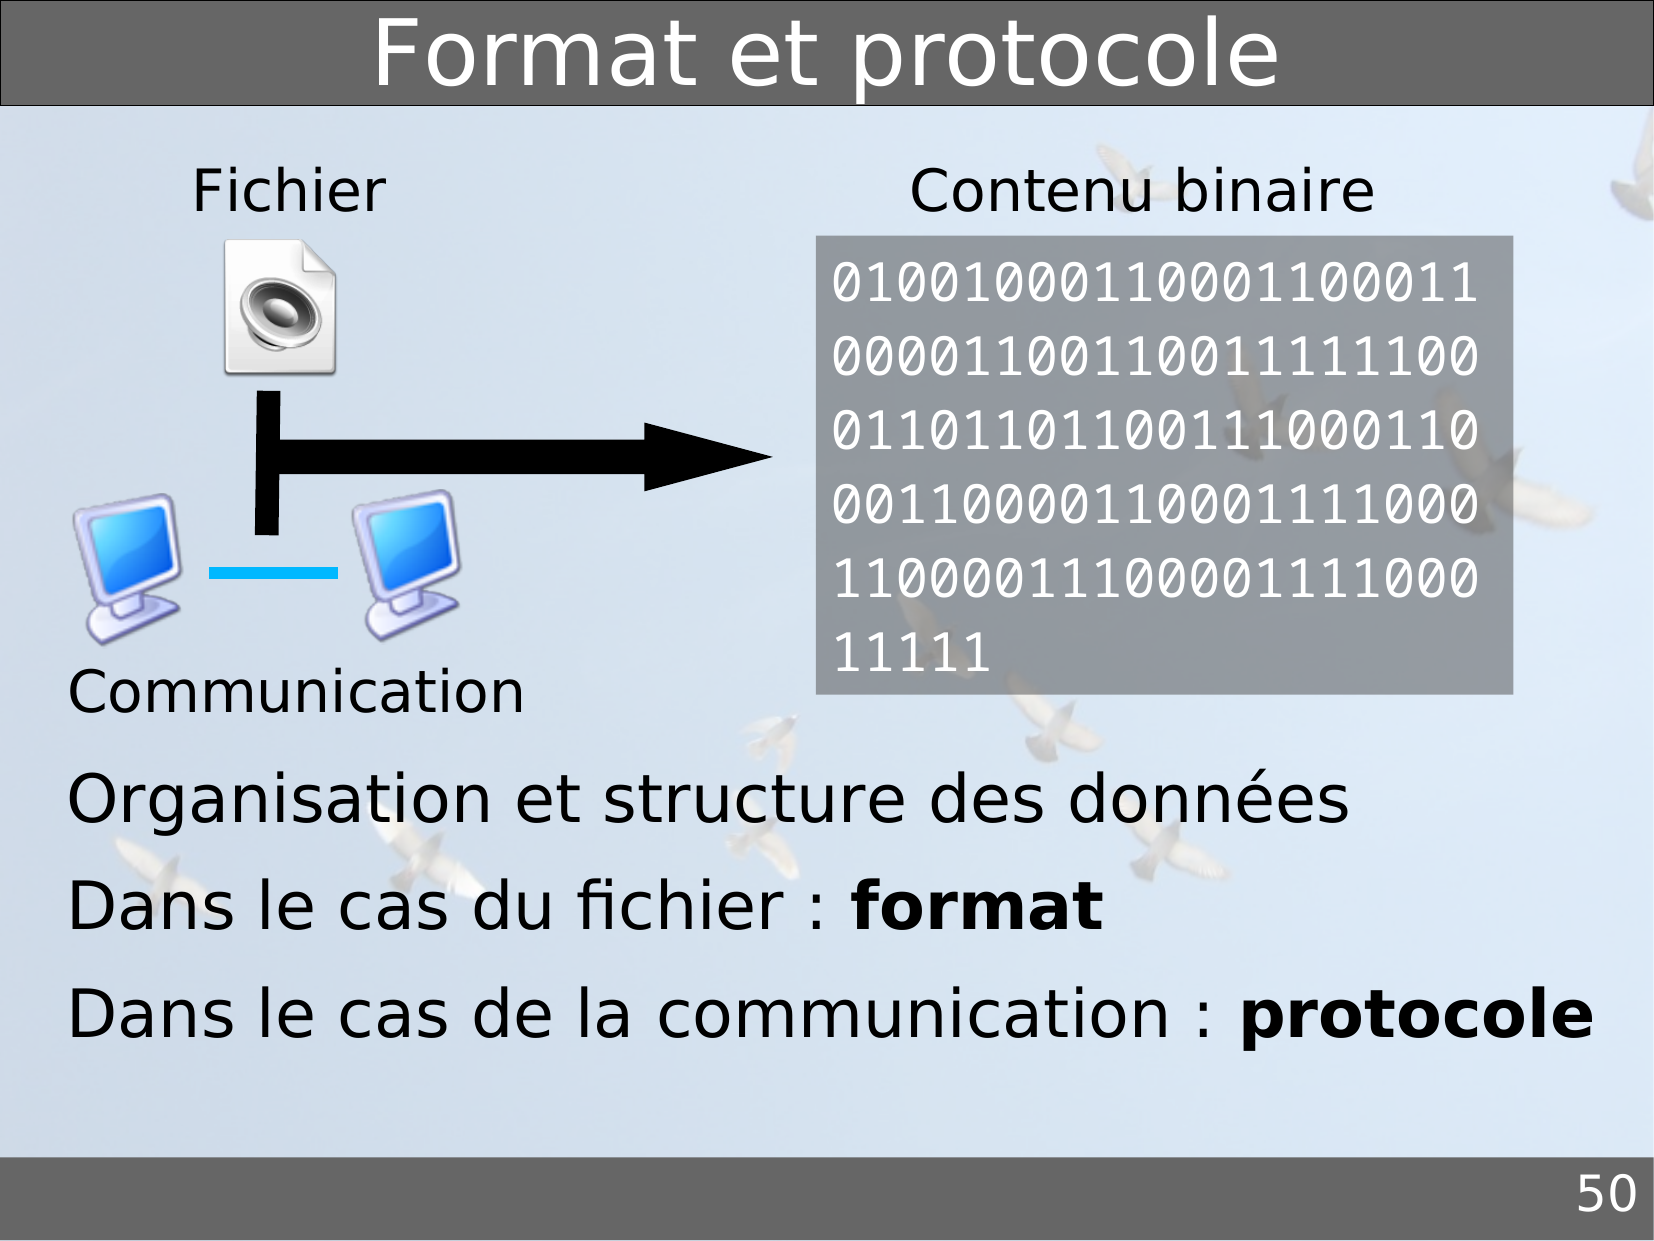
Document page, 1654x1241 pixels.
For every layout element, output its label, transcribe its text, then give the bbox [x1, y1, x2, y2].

picture [214, 239, 354, 379]
text_box Fichier [77, 150, 502, 243]
text_box 010010001100011000110000110011001111110001101101100111000110001100001100011110001100001110000111100011111 [815, 235, 1514, 629]
picture [326, 489, 491, 645]
text_box [280, 422, 773, 492]
list Organisation et structure des données Dans le cas du fichier : format Dans le cas de la communication : protocole [48, 760, 1616, 1131]
title Format et protocole [0, 0, 1654, 107]
text_box Communication [31, 650, 563, 744]
text_box Contenu binaire [883, 150, 1403, 243]
picture [47, 493, 212, 649]
